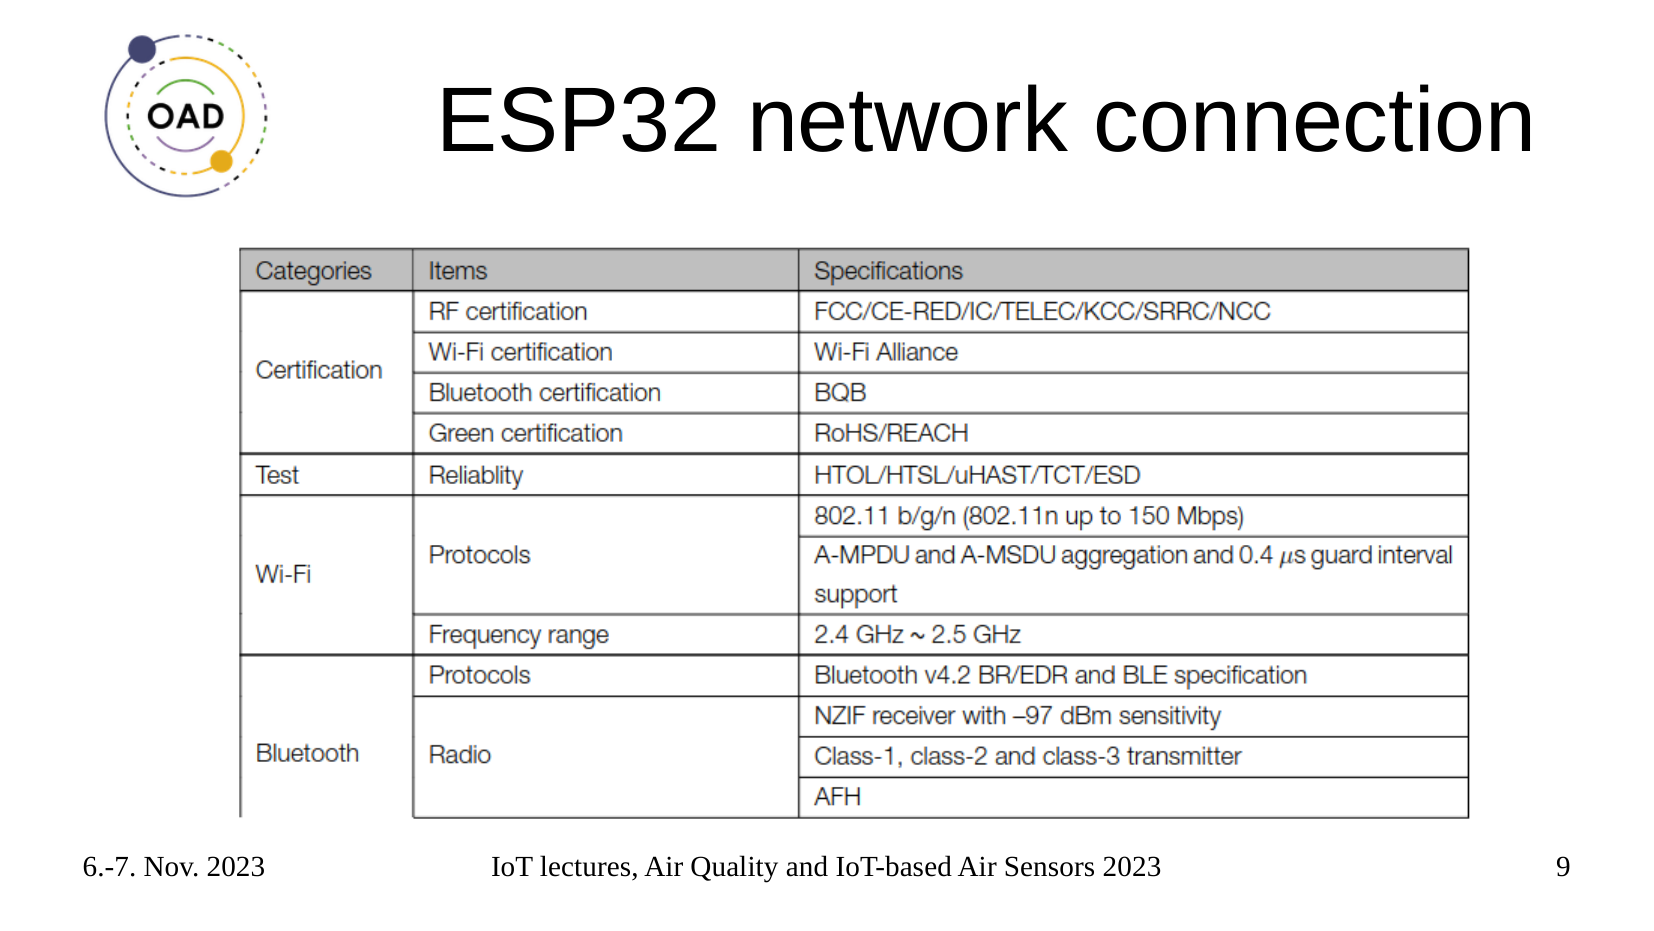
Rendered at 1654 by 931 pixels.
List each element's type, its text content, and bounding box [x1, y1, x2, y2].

title ESP32 network connection [403, 37, 1571, 193]
picture [217, 224, 1492, 826]
picture [64, 20, 302, 218]
